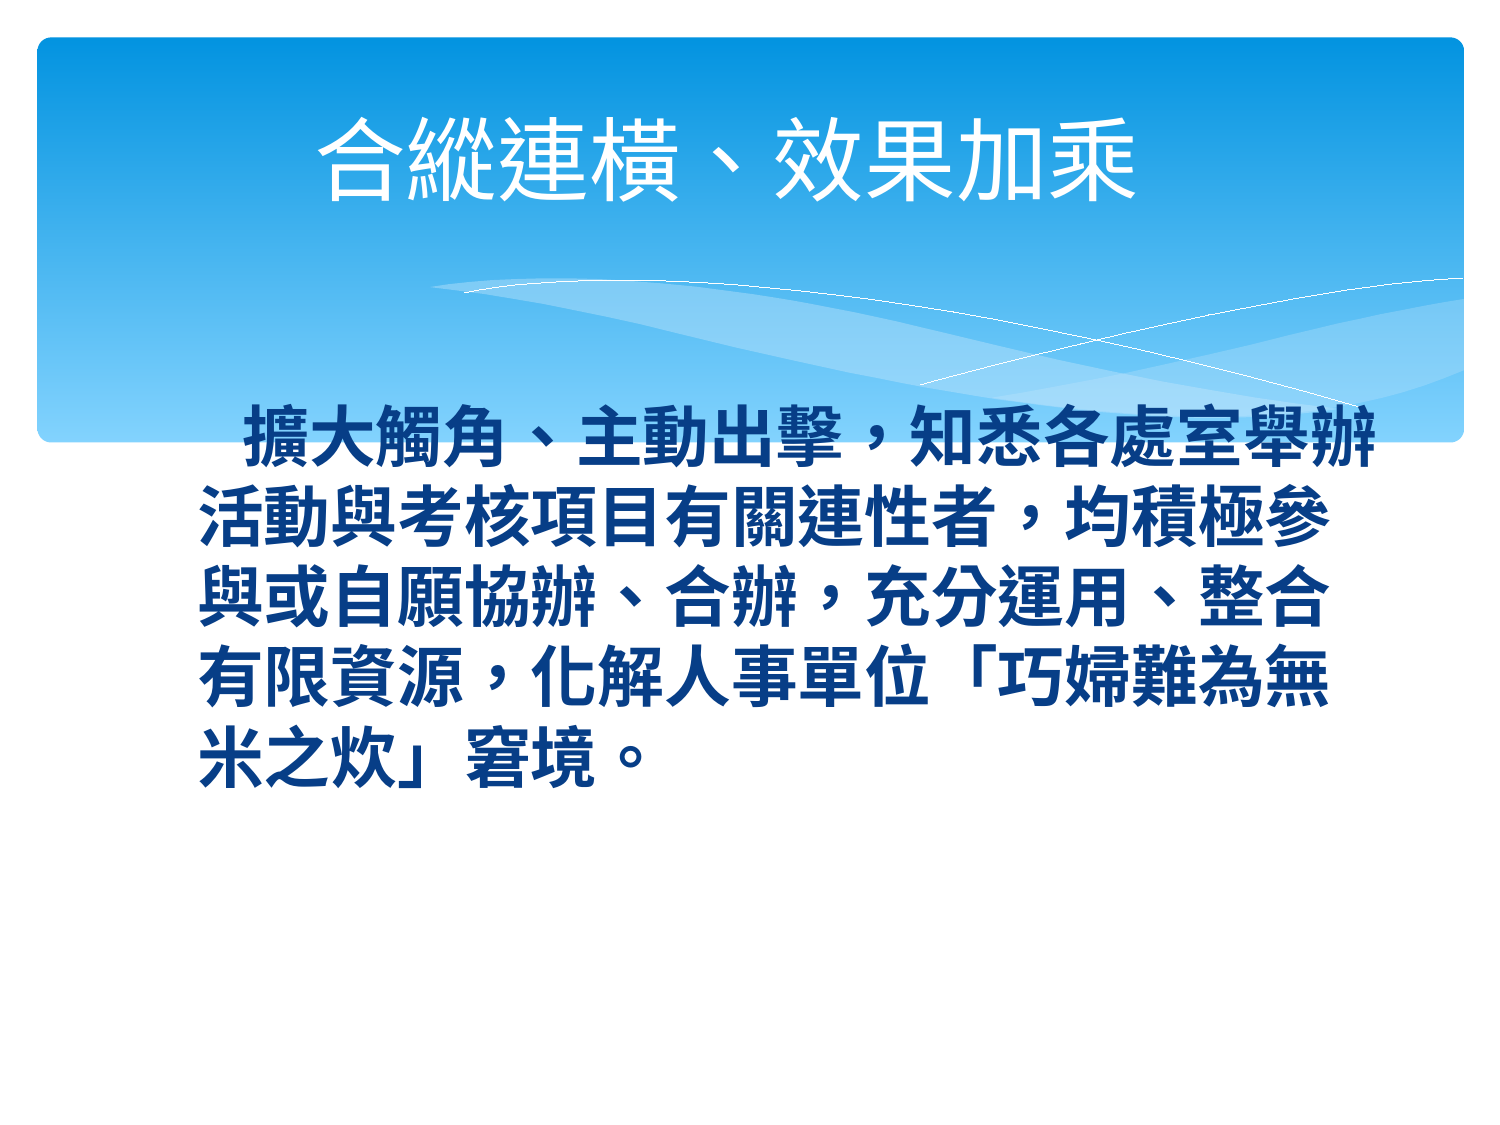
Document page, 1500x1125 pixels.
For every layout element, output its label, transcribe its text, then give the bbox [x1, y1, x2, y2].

title 合縱連橫、效果加乘 [75, 55, 1426, 261]
list 擴大觸角、主動出擊，知悉各處室舉辦活動與考核項目有關連性者，均積極參與或自願協辦、合辦，充分運用、整合有限資源，化解人事單位「巧婦難為無米之炊」窘境。 [137, 387, 1400, 1094]
